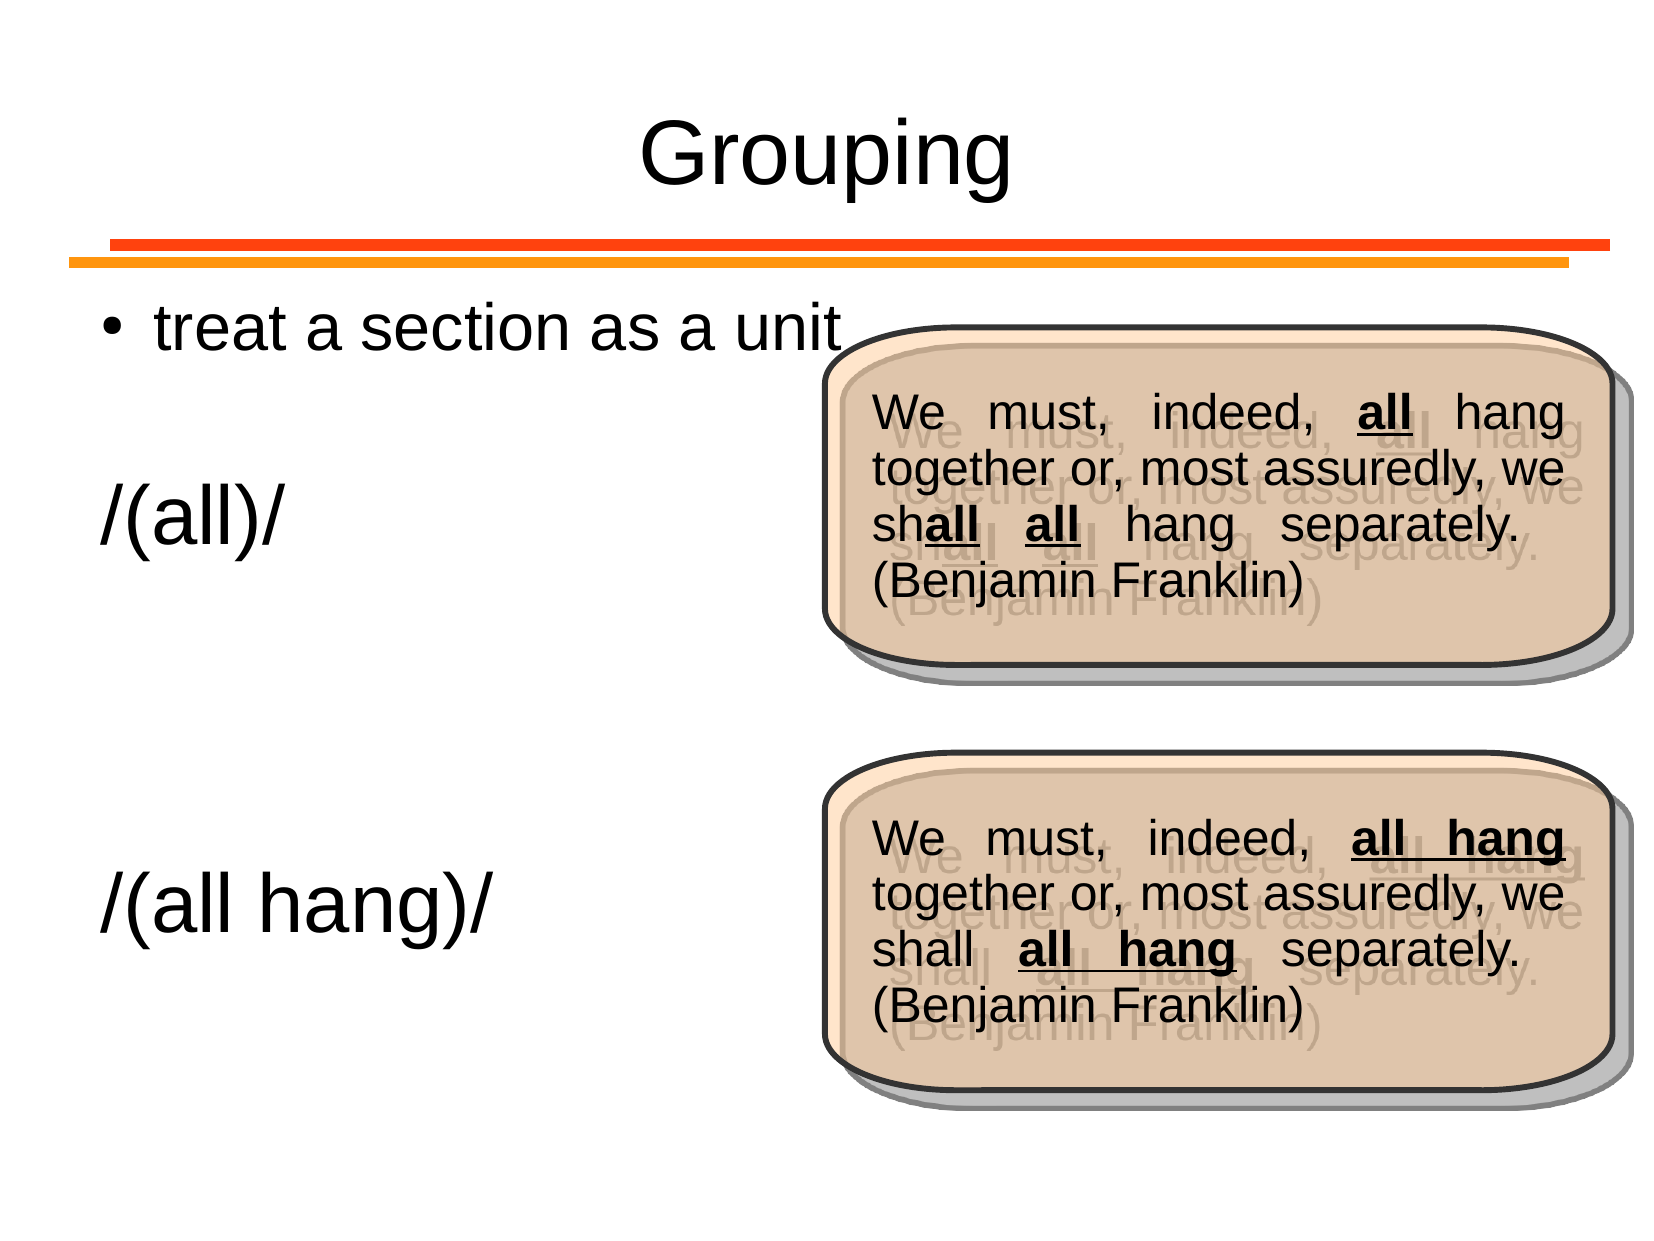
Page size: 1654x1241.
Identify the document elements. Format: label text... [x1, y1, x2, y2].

list treat a section as a unit /(all)/ /(all hang)/ [82, 290, 1571, 1094]
title Grouping [82, 56, 1571, 250]
text_box We must, indeed, all hang together or, most assuredly, we shall all hang separately. (Benjamin Franklin) [824, 327, 1613, 665]
text_box We must, indeed, all hang together or, most assuredly, we shall all hang separately. (Benjamin Franklin) [824, 752, 1613, 1091]
